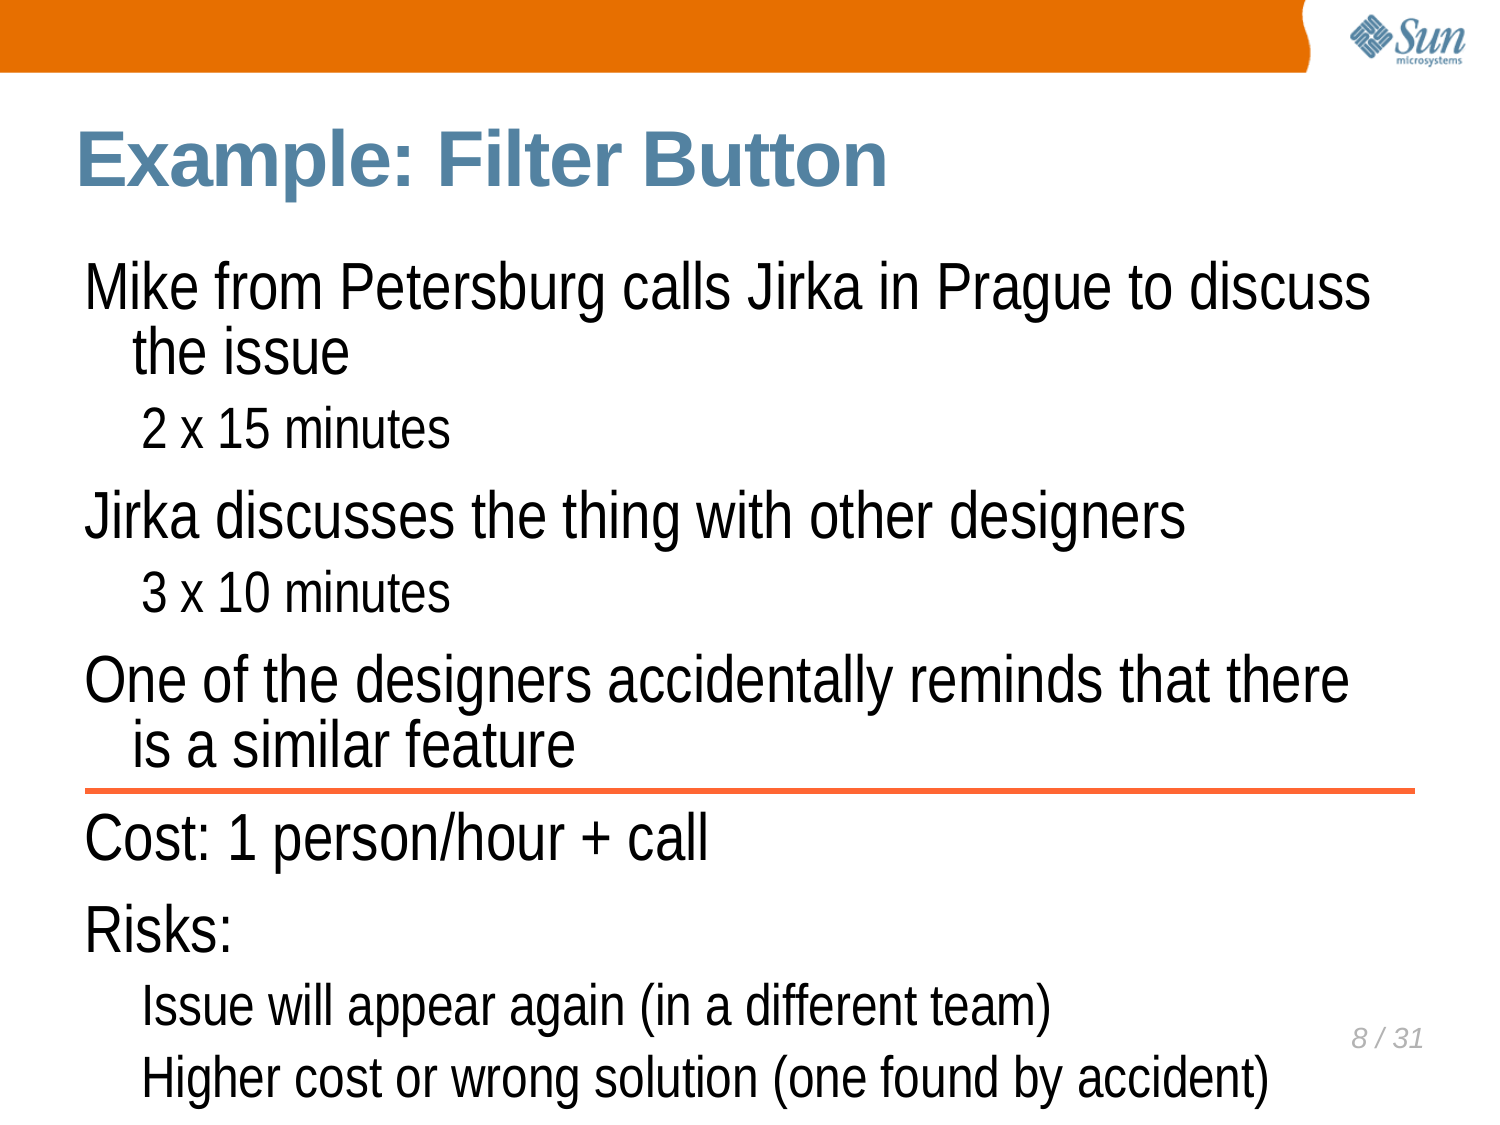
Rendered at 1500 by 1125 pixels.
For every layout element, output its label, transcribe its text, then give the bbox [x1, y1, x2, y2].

list Mike from Petersburg calls Jirka in Prague to discuss the issue 2 x 15 minutes Jirka discusses the thing with other designers 3 x 10 minutes One of the designers accidentally reminds that there is a similar feature Cost: 1 person/hour + call Risks: Issue will appear again (in a different team) Higher cost or wrong solution (one found by accident) [64, 257, 1402, 1111]
title Example: Filter Button [75, 122, 1438, 228]
picture [0, 0, 1500, 75]
